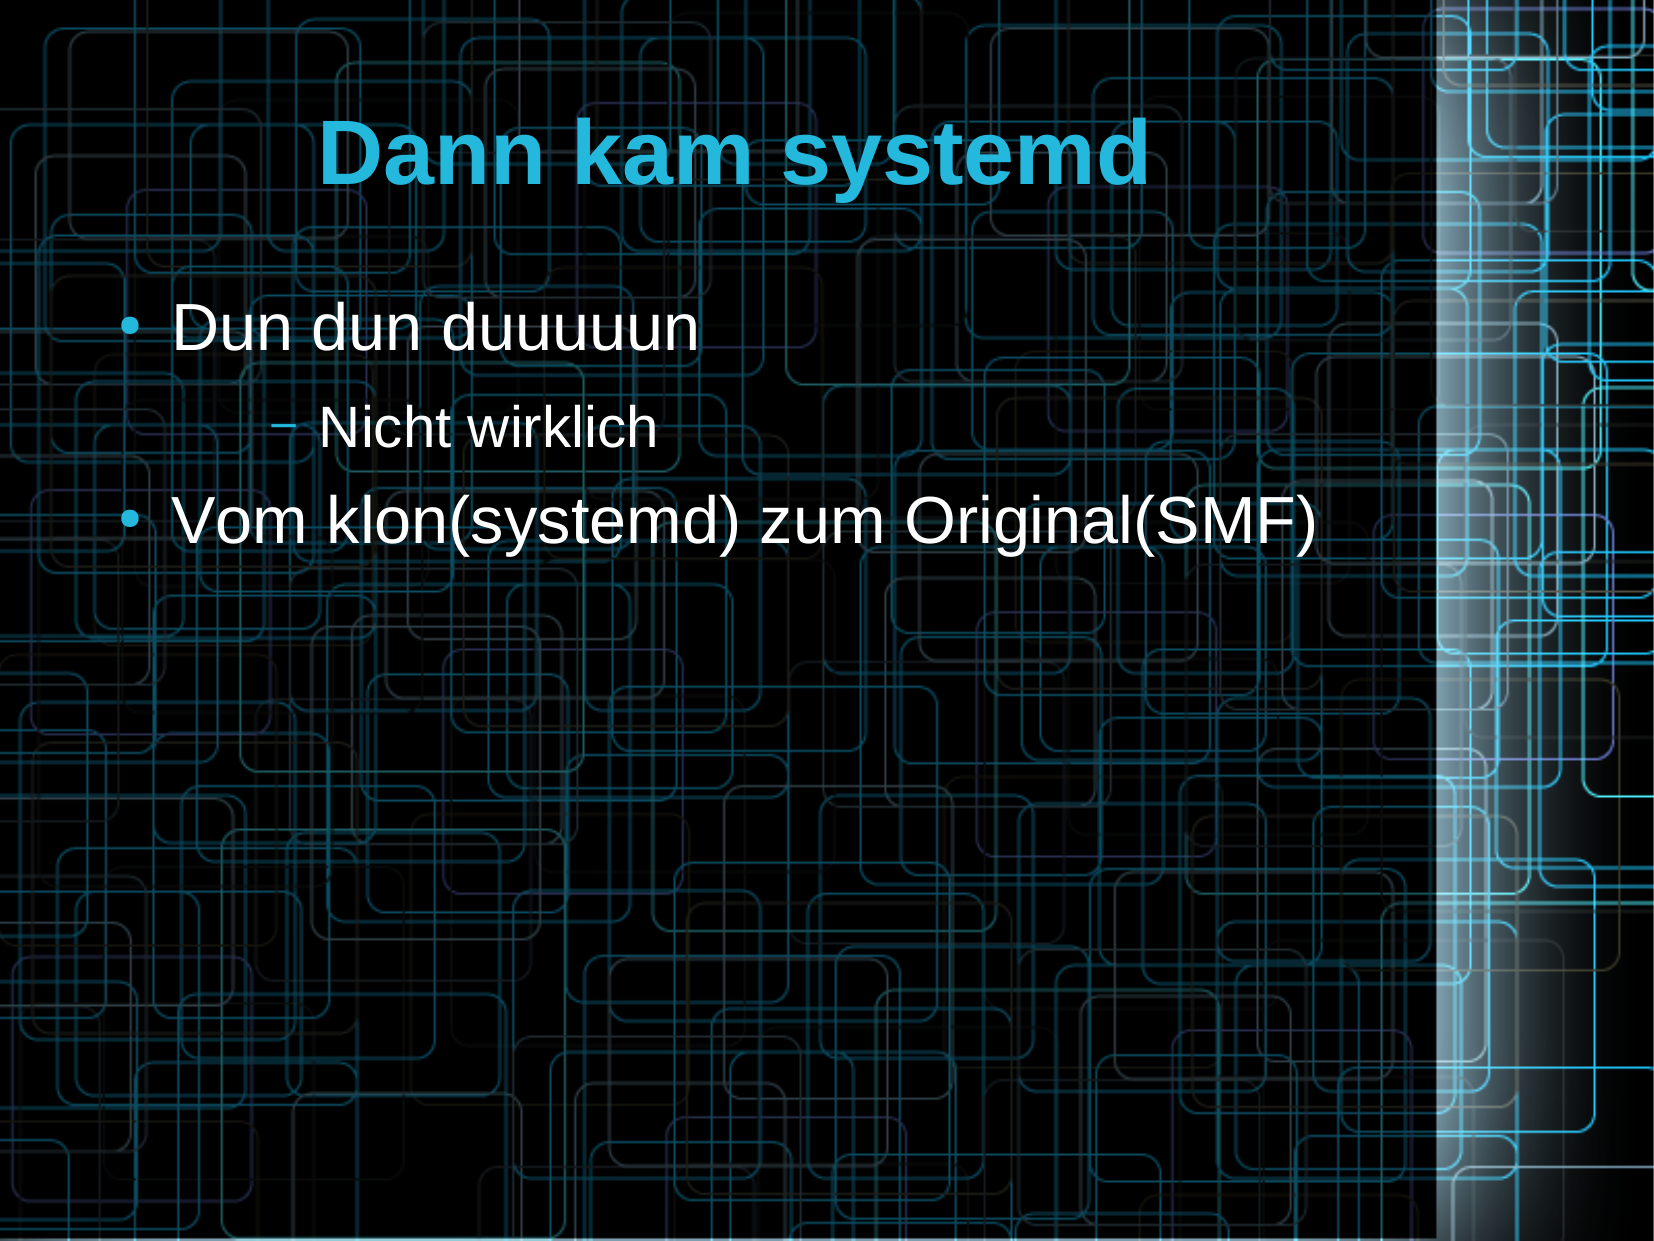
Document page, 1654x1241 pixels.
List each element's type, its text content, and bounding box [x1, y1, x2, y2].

picture [0, 0, 1654, 1241]
title Dann kam systemd [82, 49, 1388, 257]
list Dun dun duuuuun Nicht wirklich Vom klon(systemd) zum Original(SMF) [82, 290, 1388, 1010]
